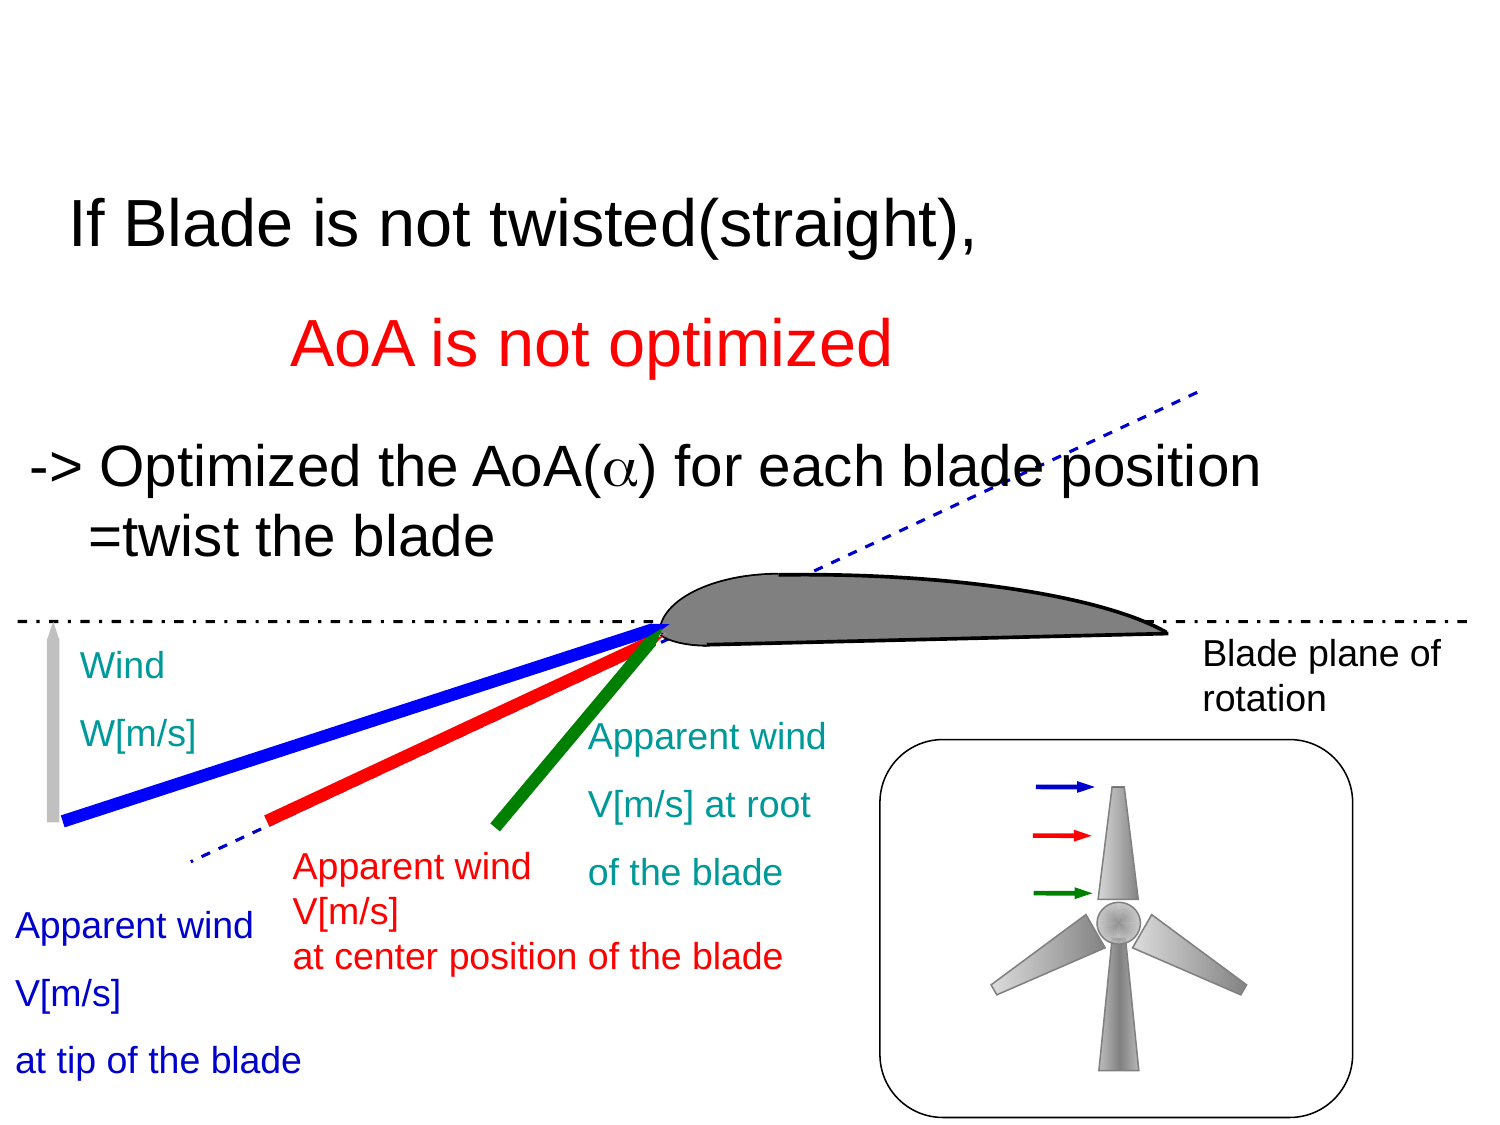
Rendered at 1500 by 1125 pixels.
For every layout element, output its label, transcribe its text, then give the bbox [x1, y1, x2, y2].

text_box Blade plane of rotation [1187, 621, 1500, 728]
text_box -> Optimized the AoA(a) for each blade position =twist the blade [0, 420, 1500, 577]
text_box [660, 577, 1158, 645]
text_box Wind W[m/s] [64, 633, 231, 762]
text_box [879, 739, 1353, 1118]
text_box Apparent wind V[m/s] at root of the blade [572, 704, 1105, 902]
text_box Apparent wind V[m/s] at tip of the blade [0, 893, 532, 1089]
text_box Apparent wind V[m/s] at center position of the blade [277, 834, 810, 986]
text_box If Blade is not twisted(straight), AoA is not optimized [53, 172, 1282, 390]
